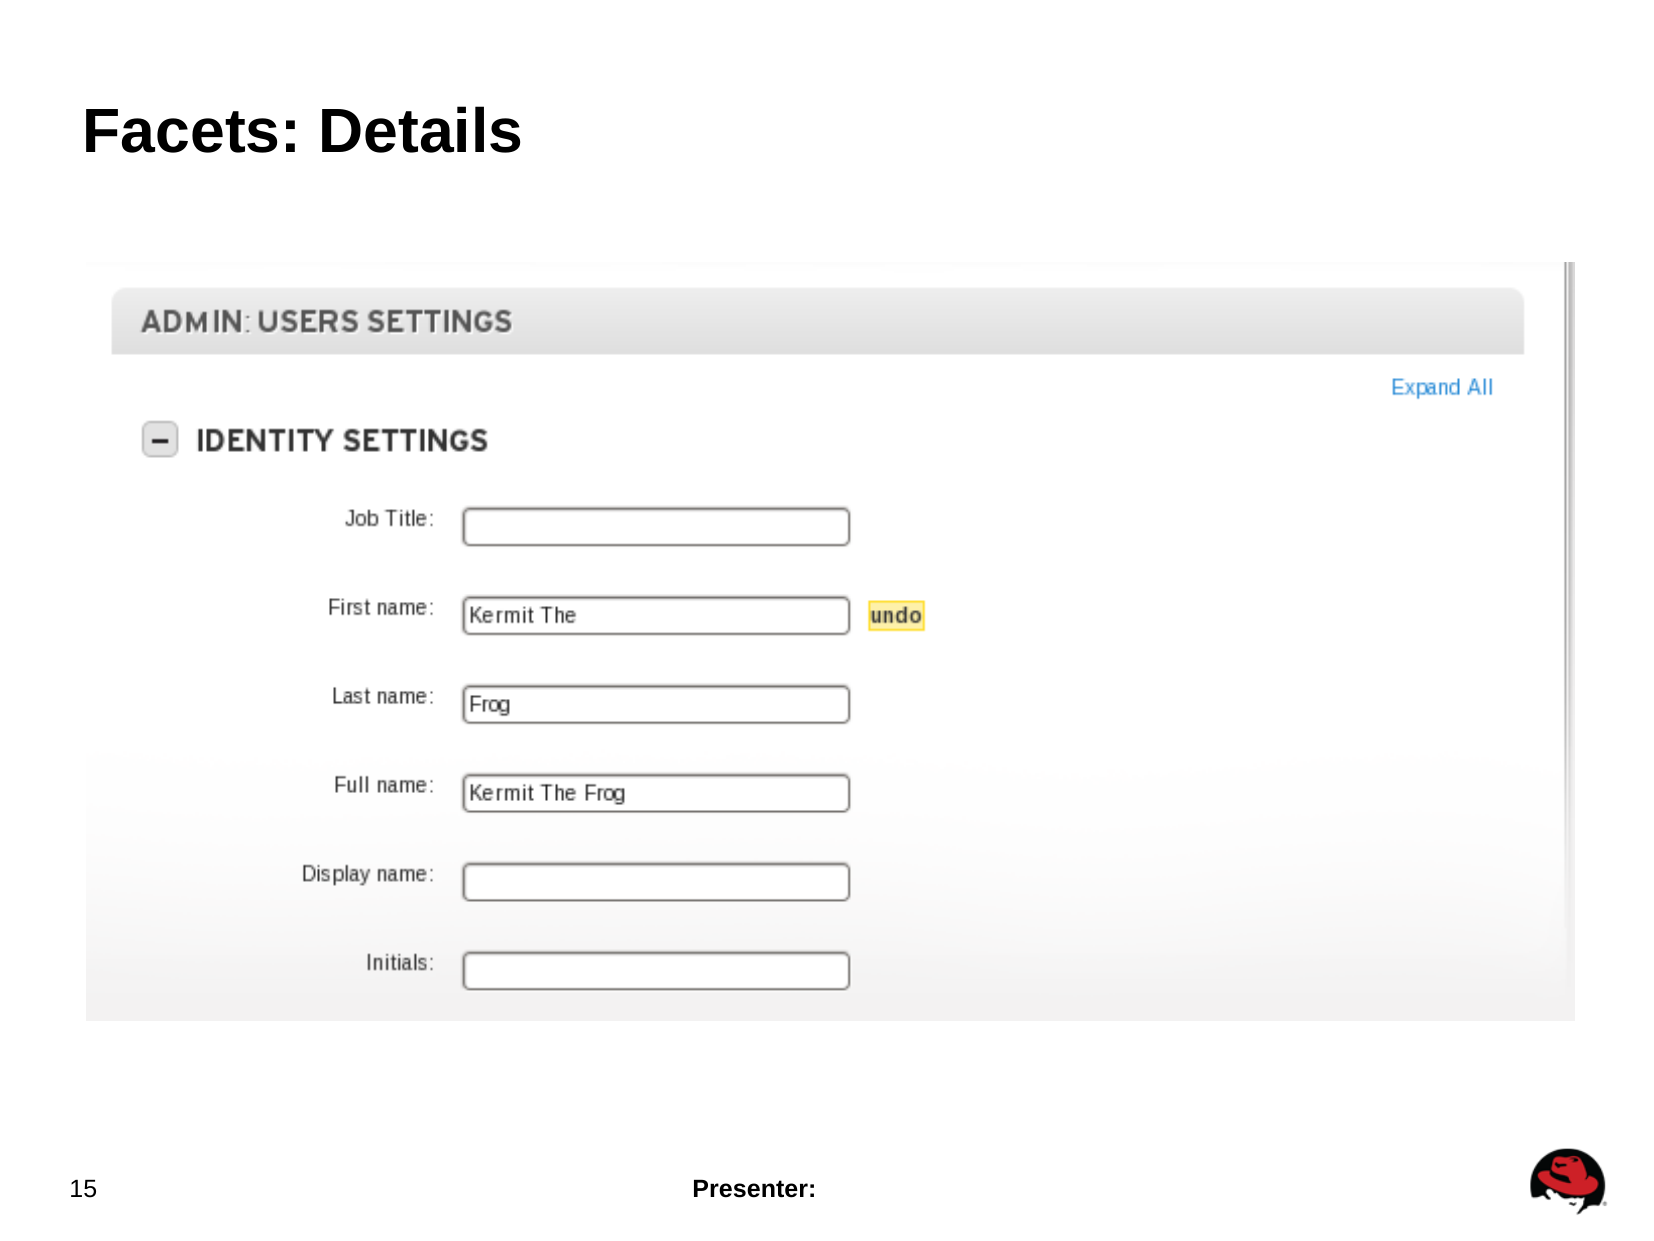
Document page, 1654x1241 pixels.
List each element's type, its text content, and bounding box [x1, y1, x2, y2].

title Facets: Details [82, 37, 1571, 226]
picture [1529, 1146, 1613, 1224]
picture [86, 244, 1575, 1039]
